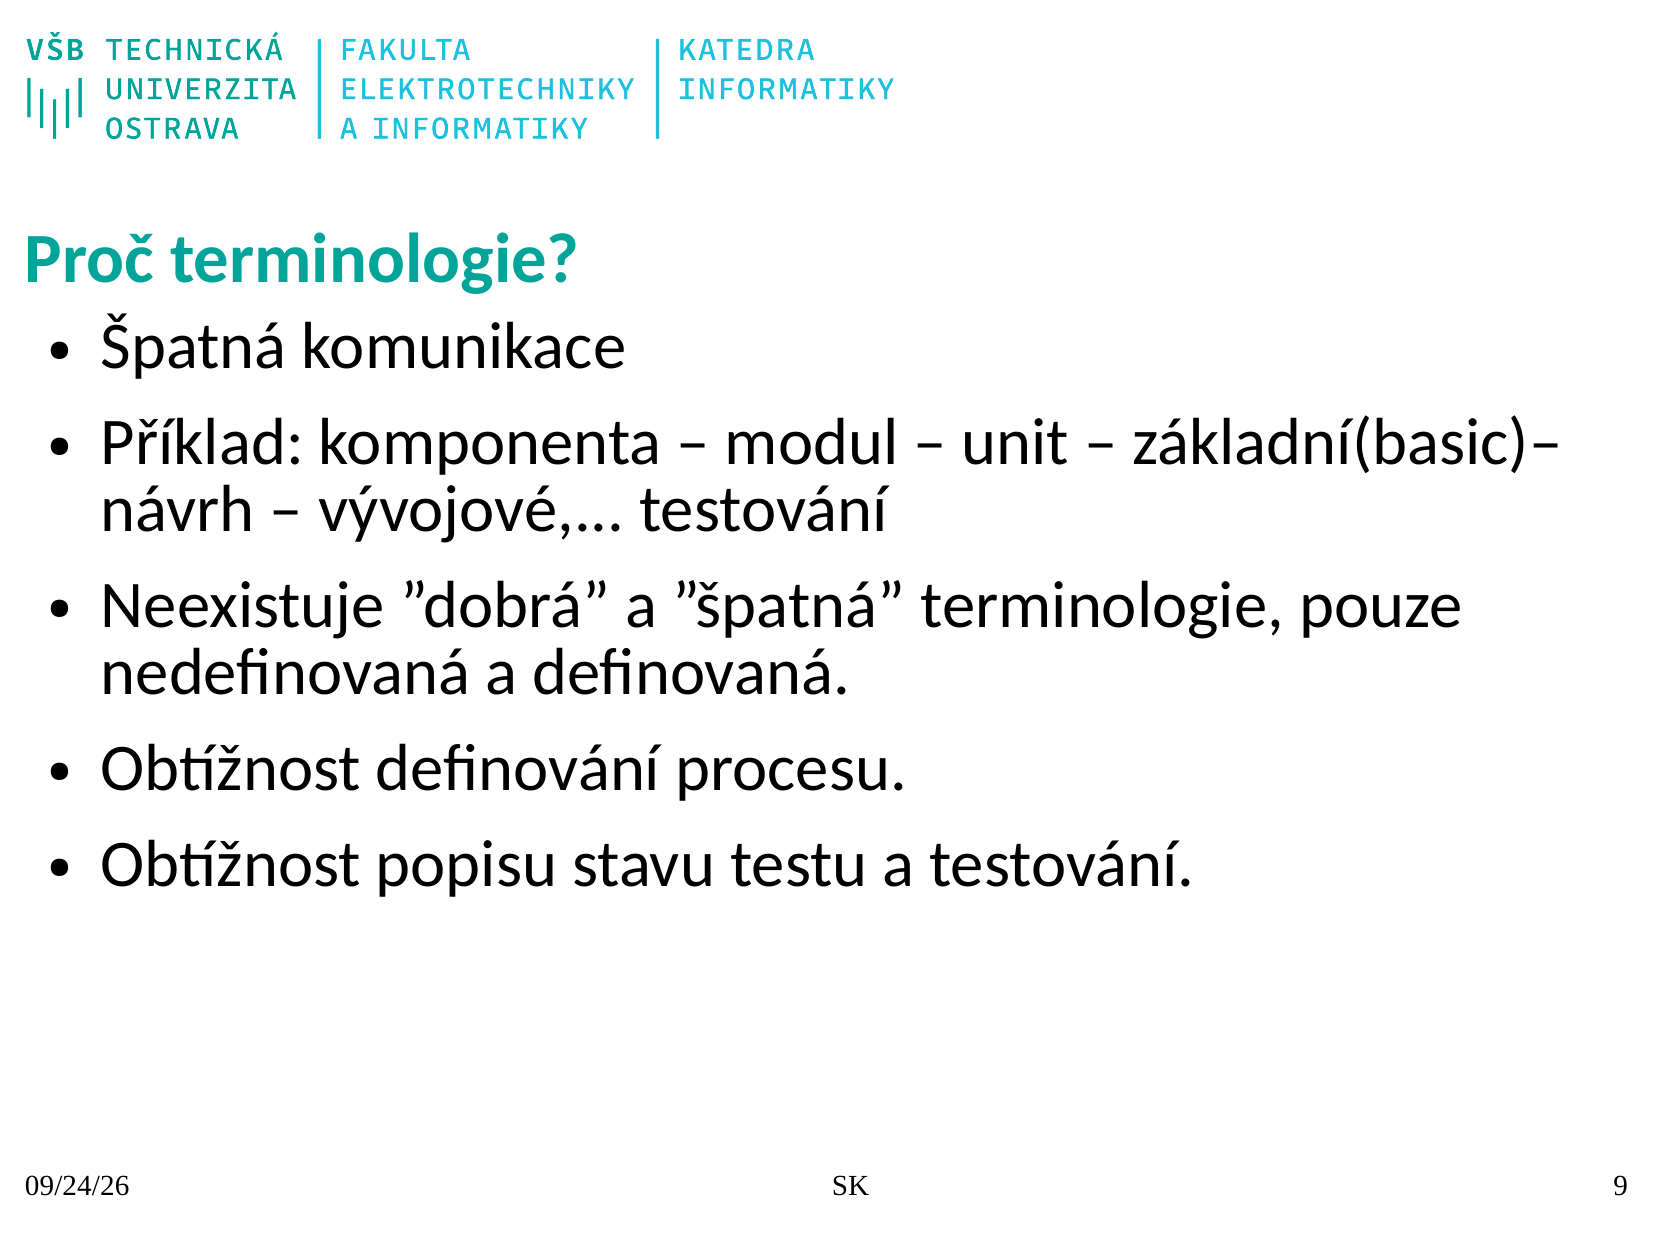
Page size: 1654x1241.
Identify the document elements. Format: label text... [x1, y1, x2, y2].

title Proč terminologie? [24, 169, 1629, 300]
list Špatná komunikace Příklad: komponenta – modul – unit – základní(basic)– návrh – vývojové,... testování Neexistuje ”dobrá” a ”špatná” terminologie, pouze nedefinovaná a definovaná. Obtížnost definování procesu. Obtížnost popisu stavu testu a testování. [30, 318, 1629, 1146]
picture [26, 31, 894, 139]
